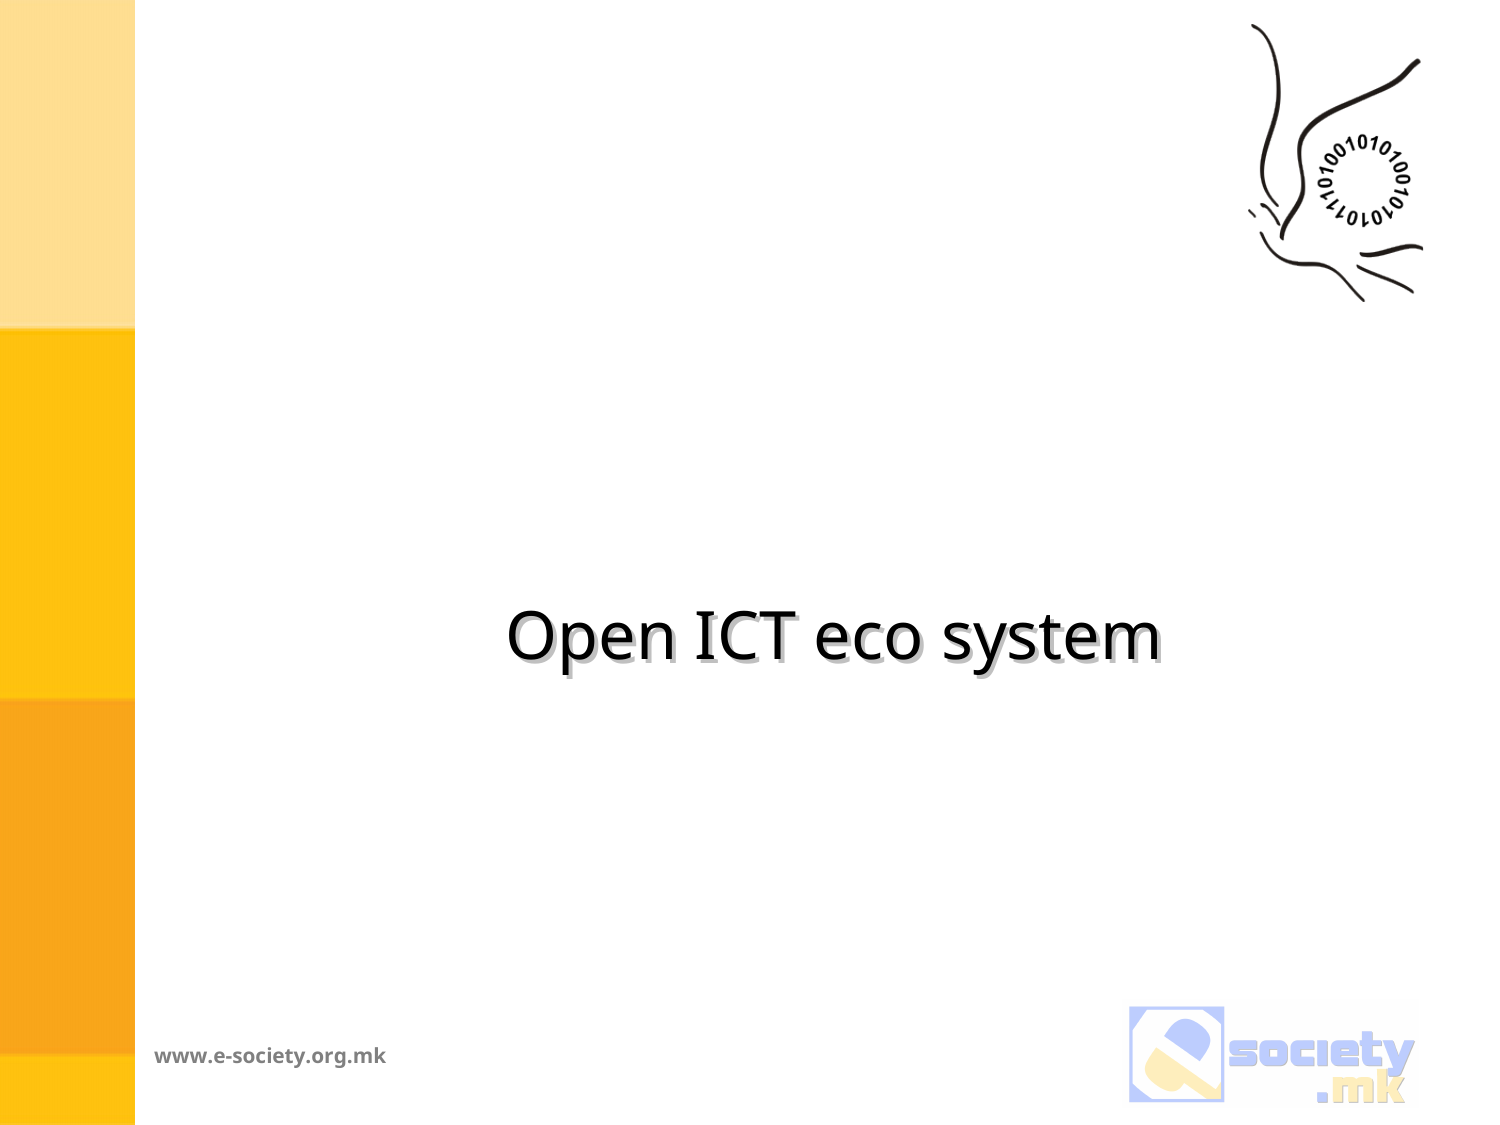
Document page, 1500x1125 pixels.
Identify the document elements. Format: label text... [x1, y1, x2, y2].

picture [1248, 24, 1424, 262]
subtitle Open ICT eco system [169, 262, 1425, 1006]
picture [0, 0, 135, 1125]
